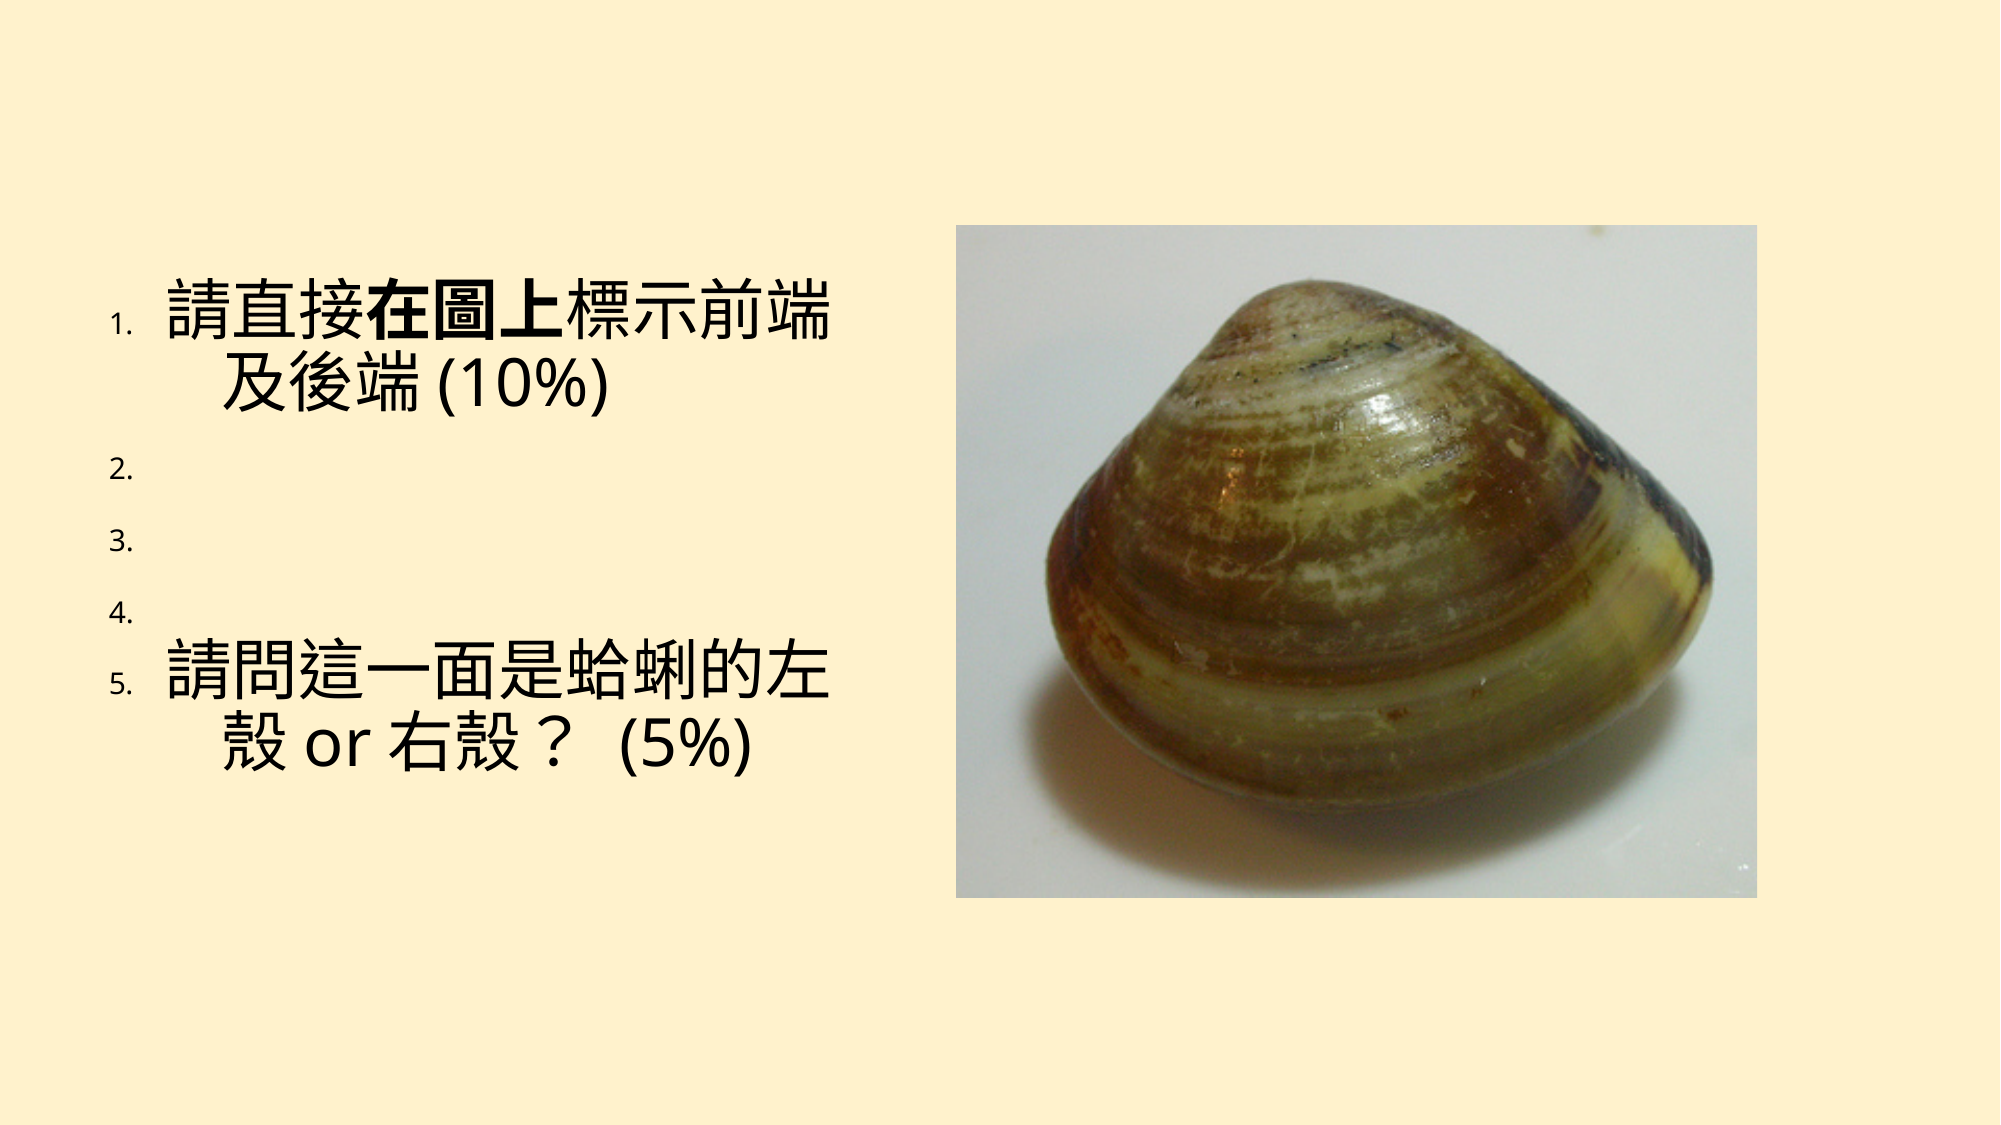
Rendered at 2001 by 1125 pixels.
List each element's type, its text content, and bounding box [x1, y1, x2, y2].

picture [956, 225, 1758, 898]
text_box 請直接在圖上標示前端及後端(10%) 請問這一面是蛤蜊的左殼or右殼？ (5%) [93, 268, 868, 967]
